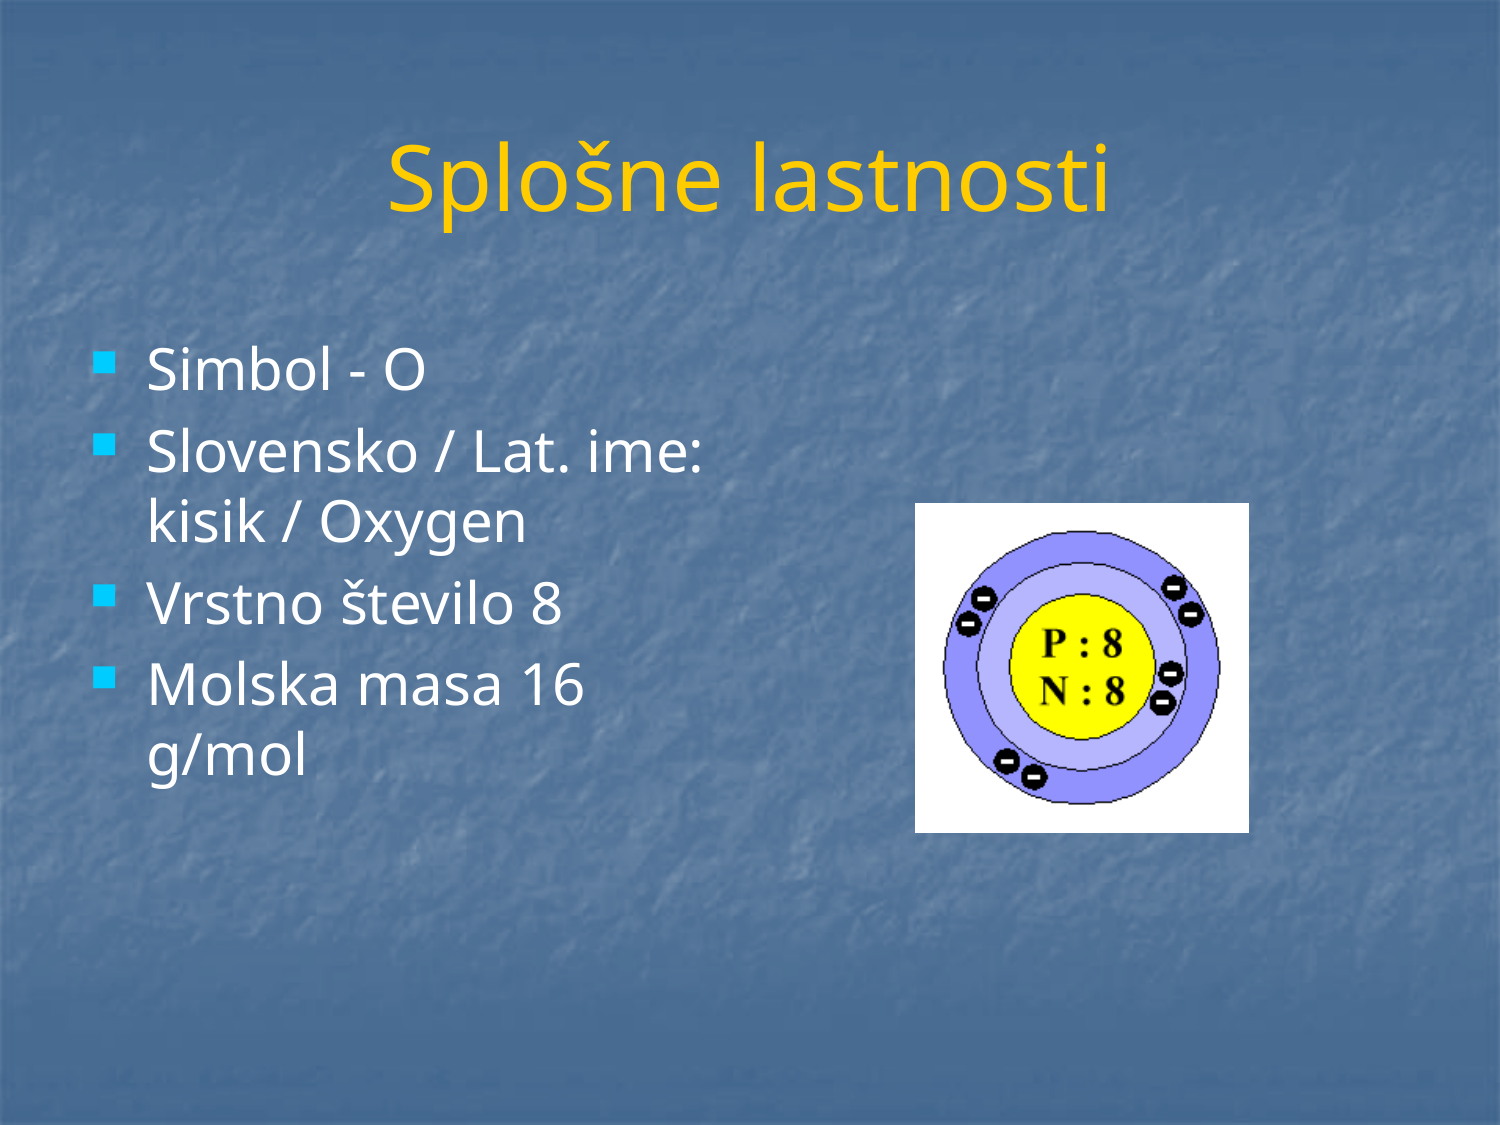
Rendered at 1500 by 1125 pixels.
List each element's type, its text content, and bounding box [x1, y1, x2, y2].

list Simbol - O Slovensko / Lat. ime: kisik / Oxygen Vrstno število 8 Molska masa 16 g/mol [75, 324, 738, 1000]
title Splošne lastnosti [75, 62, 1425, 288]
picture [0, 0, 1500, 1125]
